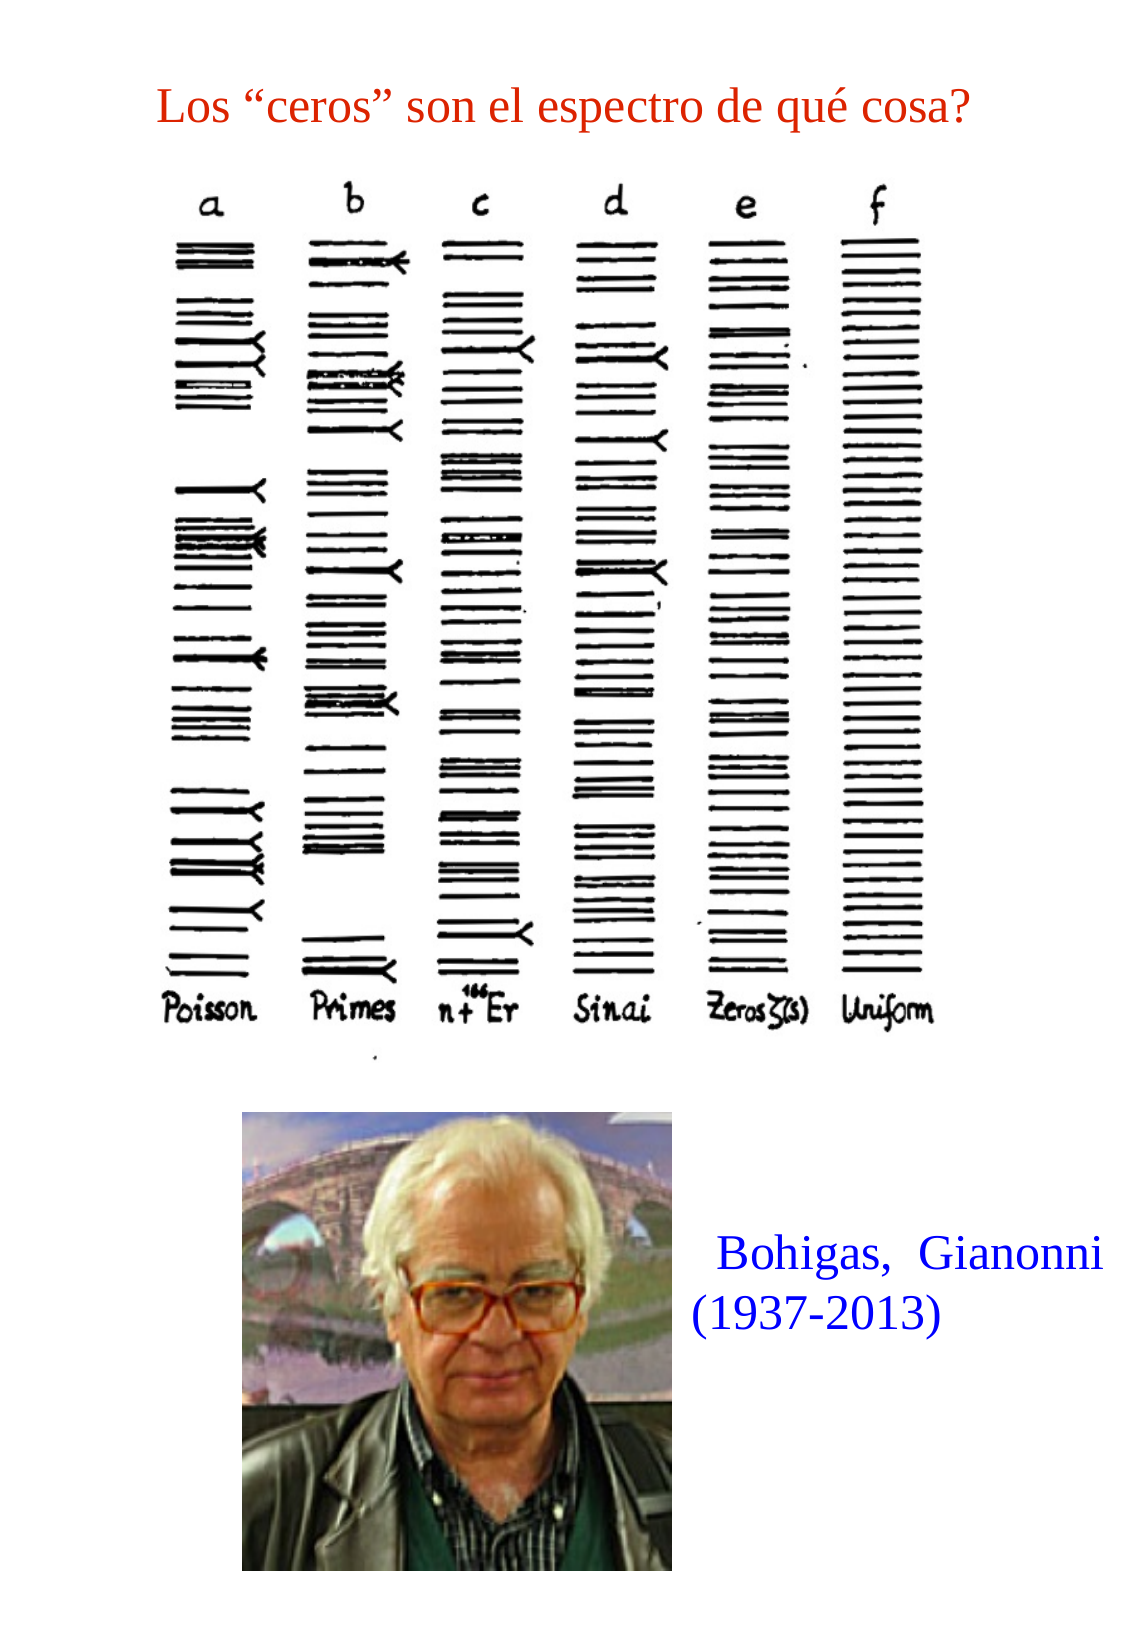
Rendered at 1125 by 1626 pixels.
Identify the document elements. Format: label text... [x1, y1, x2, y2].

text_box Los “ceros” son el espectro de qué cosa? [141, 64, 1125, 260]
picture [70, 177, 1004, 1063]
text_box Bohigas, Gianonni (1937-2013) [677, 1212, 1125, 1348]
picture [242, 1112, 672, 1571]
